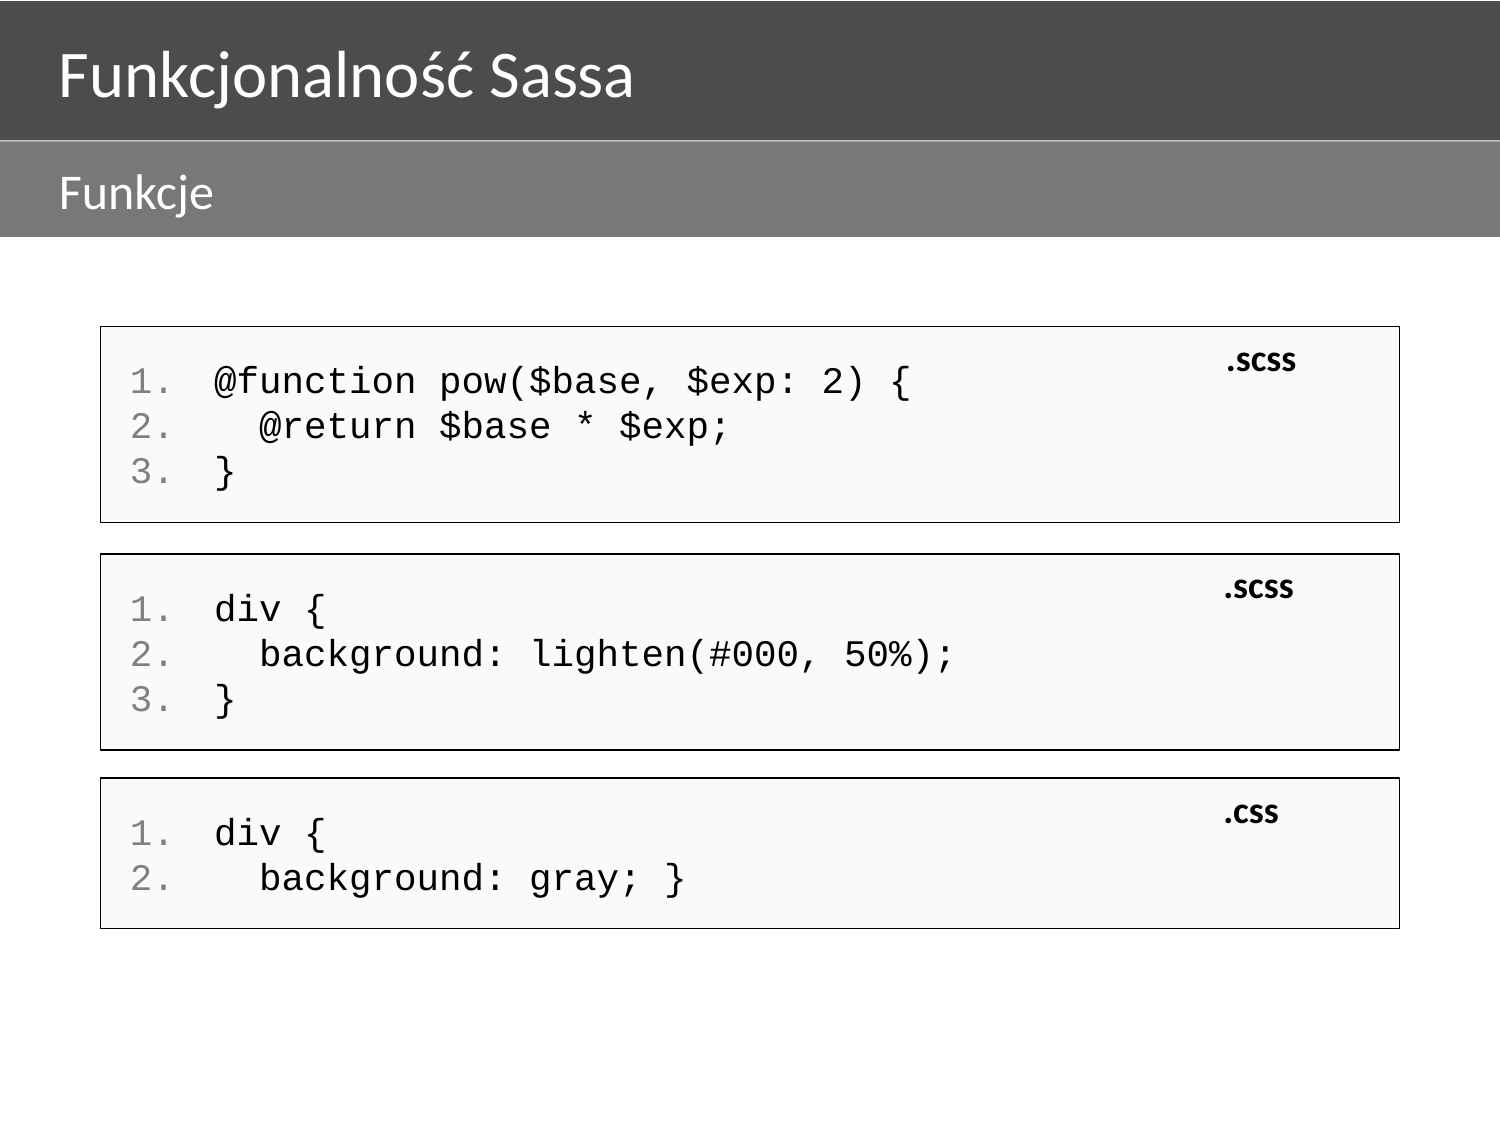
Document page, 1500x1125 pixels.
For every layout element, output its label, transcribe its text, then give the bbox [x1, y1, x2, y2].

text_box div { background: gray; } [100, 778, 1400, 929]
text_box .css [1208, 778, 1398, 839]
text_box .scss [1208, 553, 1398, 615]
text_box @function pow($base, $exp: 2) { @return $base * $exp; } [100, 326, 1400, 523]
text_box Funkcje [0, 141, 1500, 237]
text_box Funkcjonalność Sassa [0, 1, 1500, 140]
text_box .scss [1210, 326, 1400, 388]
text_box div { background: lighten(#000, 50%); } [100, 553, 1400, 750]
